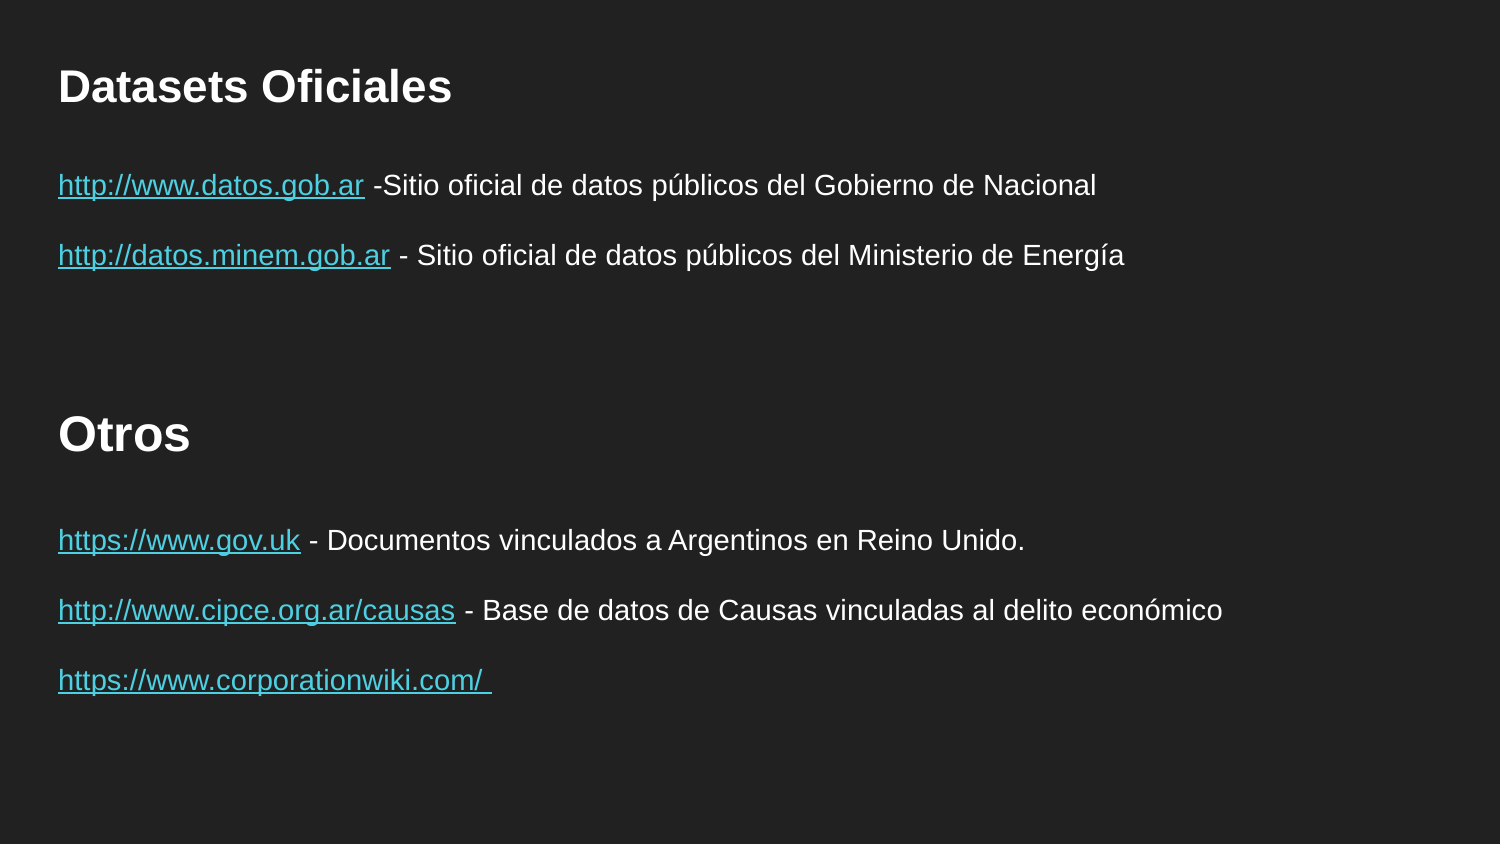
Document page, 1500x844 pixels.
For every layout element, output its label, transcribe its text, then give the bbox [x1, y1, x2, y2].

text_box Datasets Oficiales http://www.datos.gob.ar -Sitio oficial de datos públicos del Gobierno de Nacional http://datos.minem.gob.ar - Sitio oficial de datos públicos del Ministerio de Energía Otros https://www.gov.uk - Documentos vinculados a Argentinos en Reino Unido. http://www.cipce.org.ar/causas - Base de datos de Causas vinculadas al delito económico https://www.corporationwiki.com/ [43, 34, 1457, 693]
